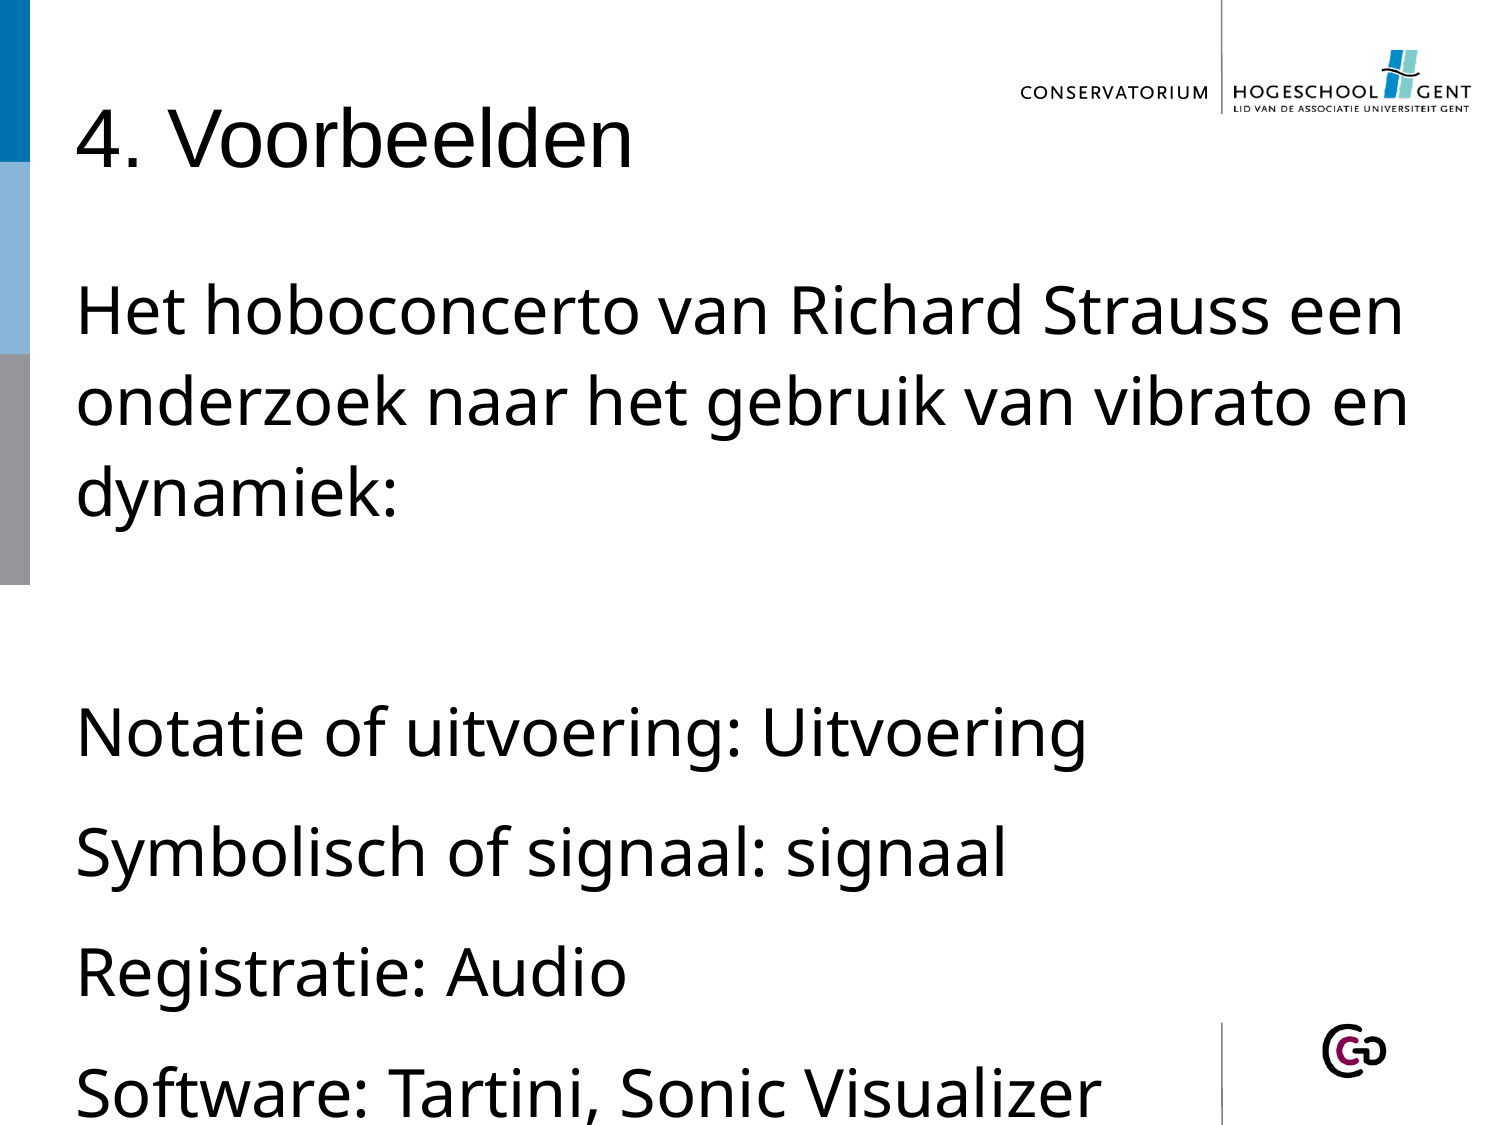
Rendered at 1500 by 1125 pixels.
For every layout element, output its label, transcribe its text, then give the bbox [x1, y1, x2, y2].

title 4. Voorbeelden [75, 44, 1425, 233]
picture [0, 162, 30, 585]
list Het hoboconcerto van Richard Strauss een onderzoek naar het gebruik van vibrato en dynamiek: Notatie of uitvoering: Uitvoering Symbolisch of signaal: signaal Registratie: Audio Software: Tartini, Sonic Visualizer [75, 263, 1425, 1125]
picture [1425, 50, 1471, 112]
